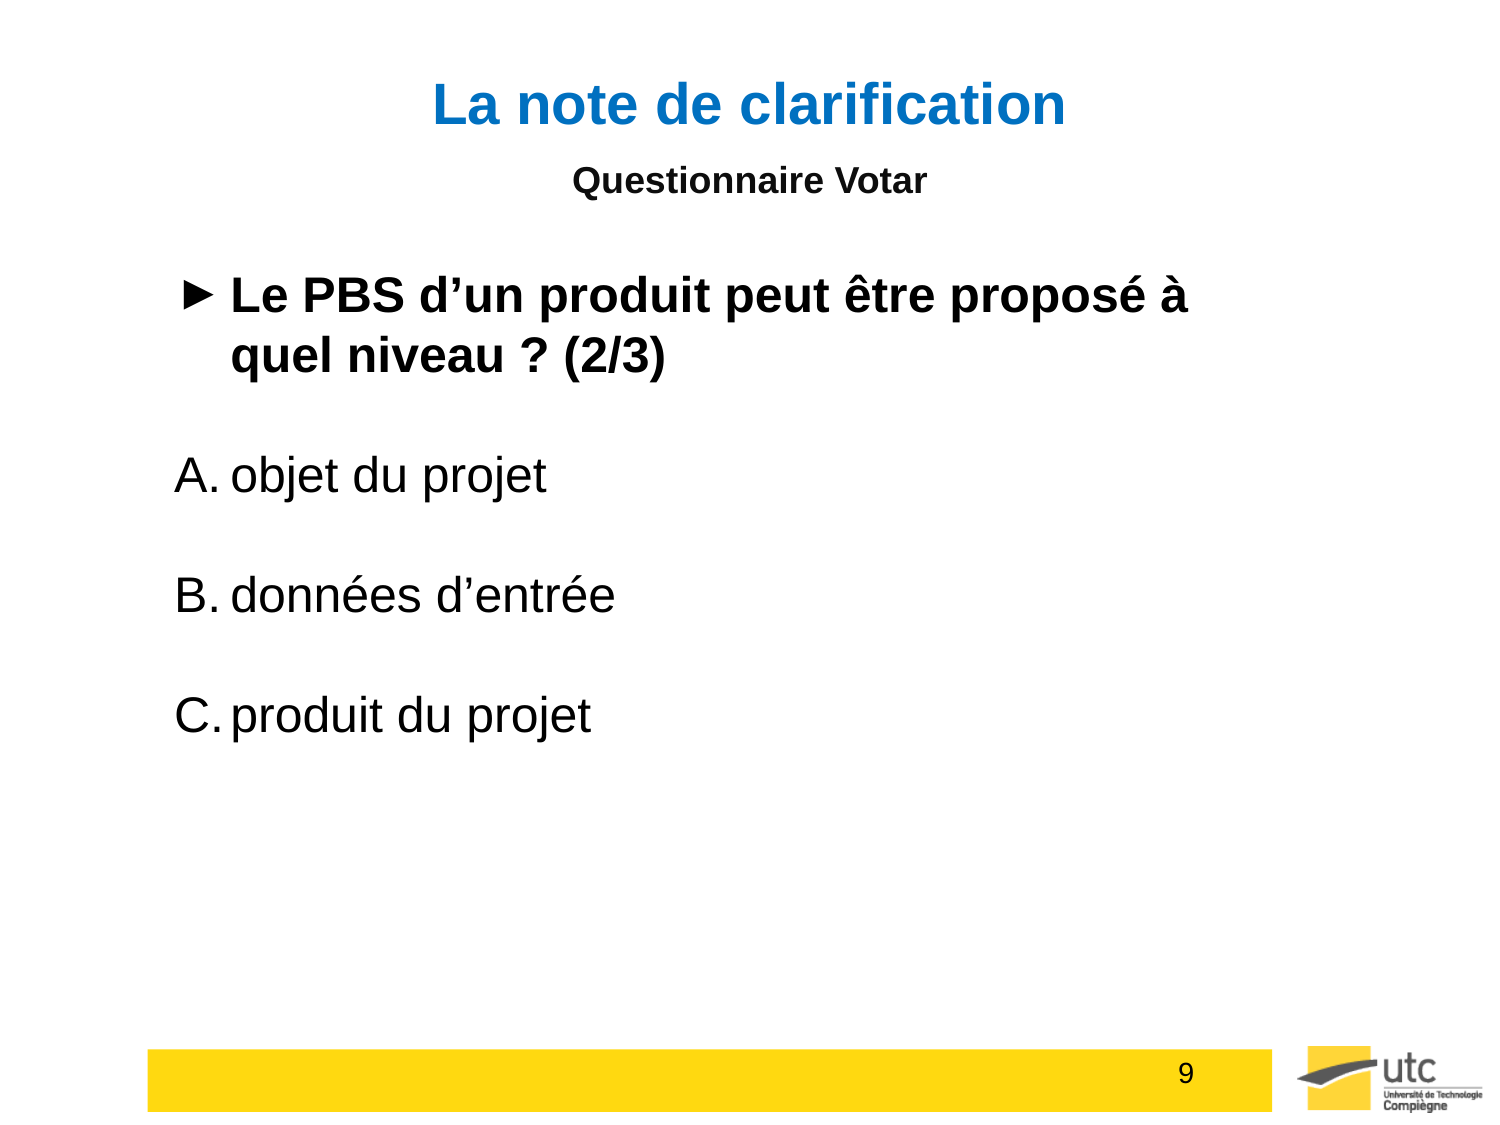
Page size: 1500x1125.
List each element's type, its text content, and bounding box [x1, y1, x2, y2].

picture [1297, 1046, 1483, 1113]
text_box Questionnaire Votar [0, 148, 1500, 209]
text_box La note de clarification [0, 50, 1500, 148]
text_box Le PBS d’un produit peut être proposé à quel niveau ? (2/3) objet du projet données d’entrée produit du projet [159, 255, 1270, 751]
